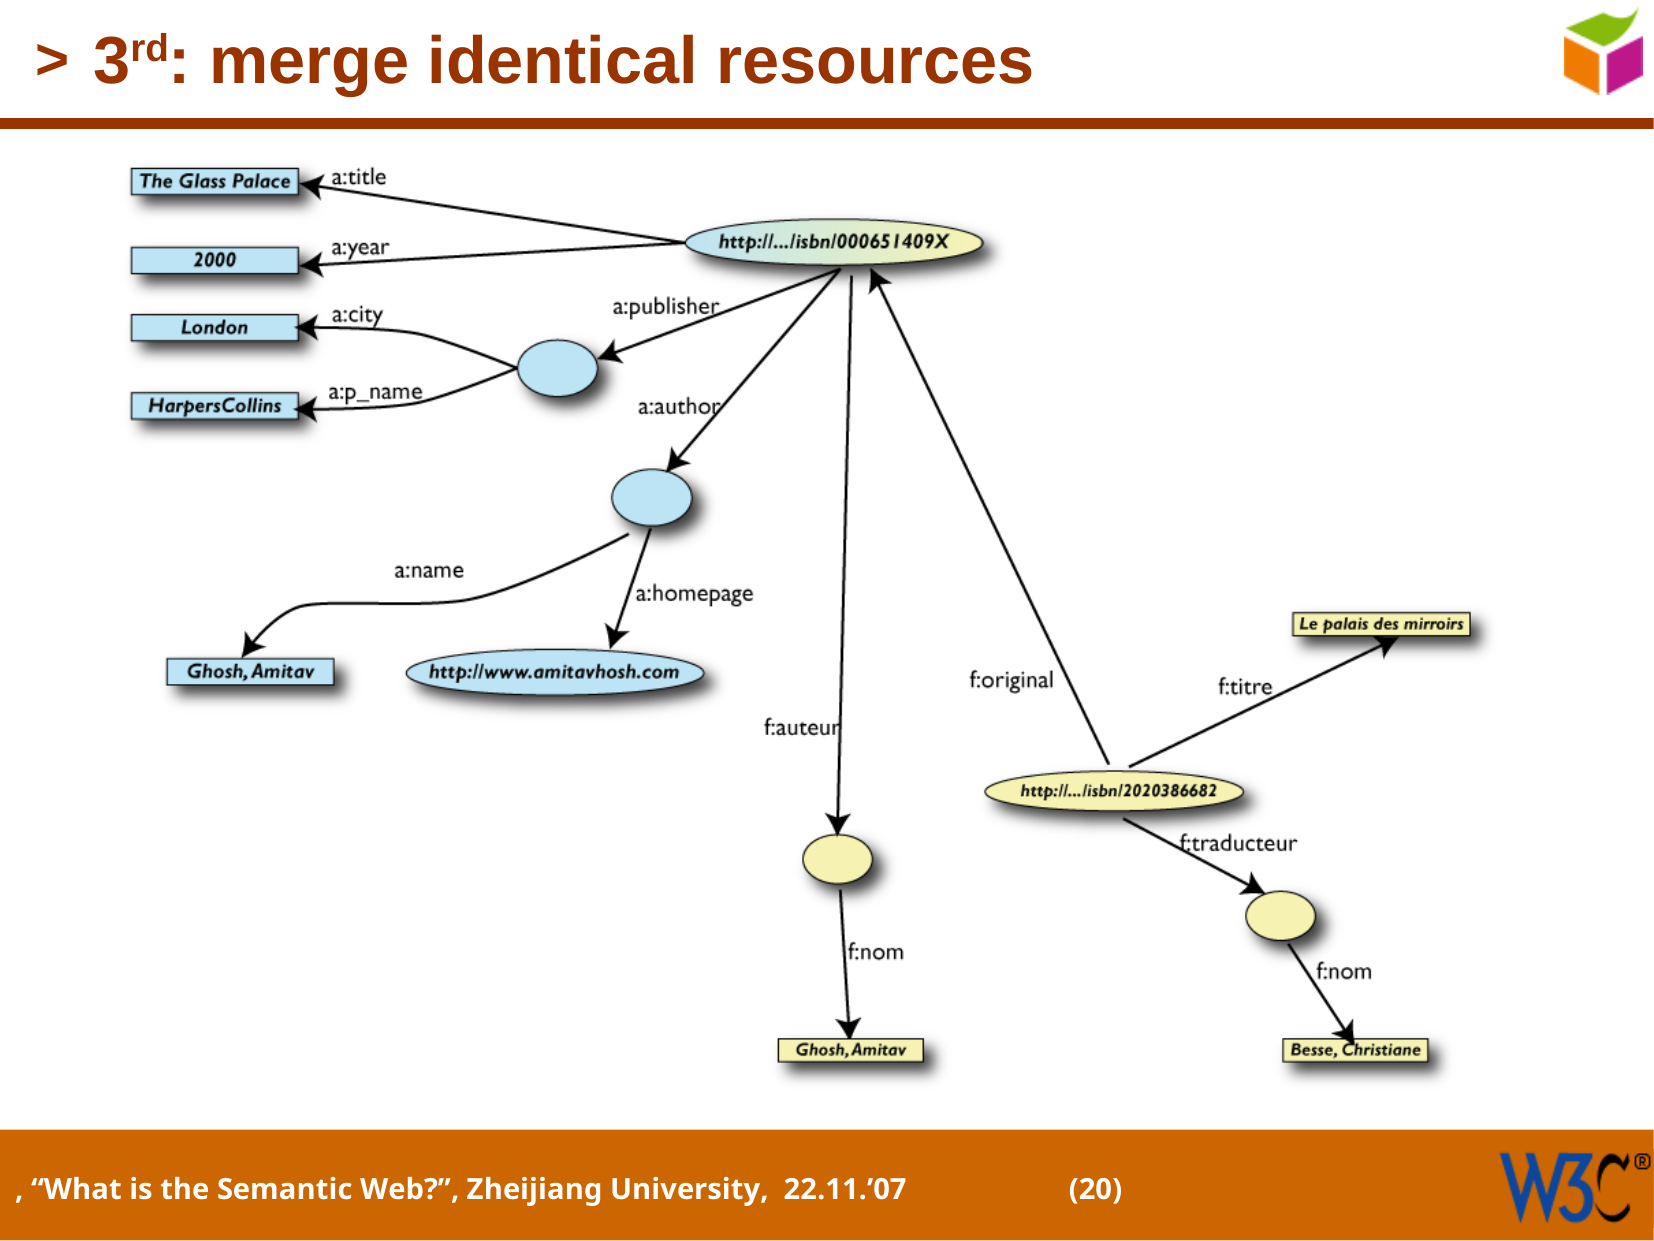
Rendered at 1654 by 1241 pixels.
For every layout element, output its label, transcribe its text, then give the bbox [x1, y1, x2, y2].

title 3rd: merge identical resources [93, 7, 1493, 111]
picture [1495, 1149, 1654, 1228]
picture [1564, 5, 1643, 95]
picture [119, 157, 1501, 1093]
